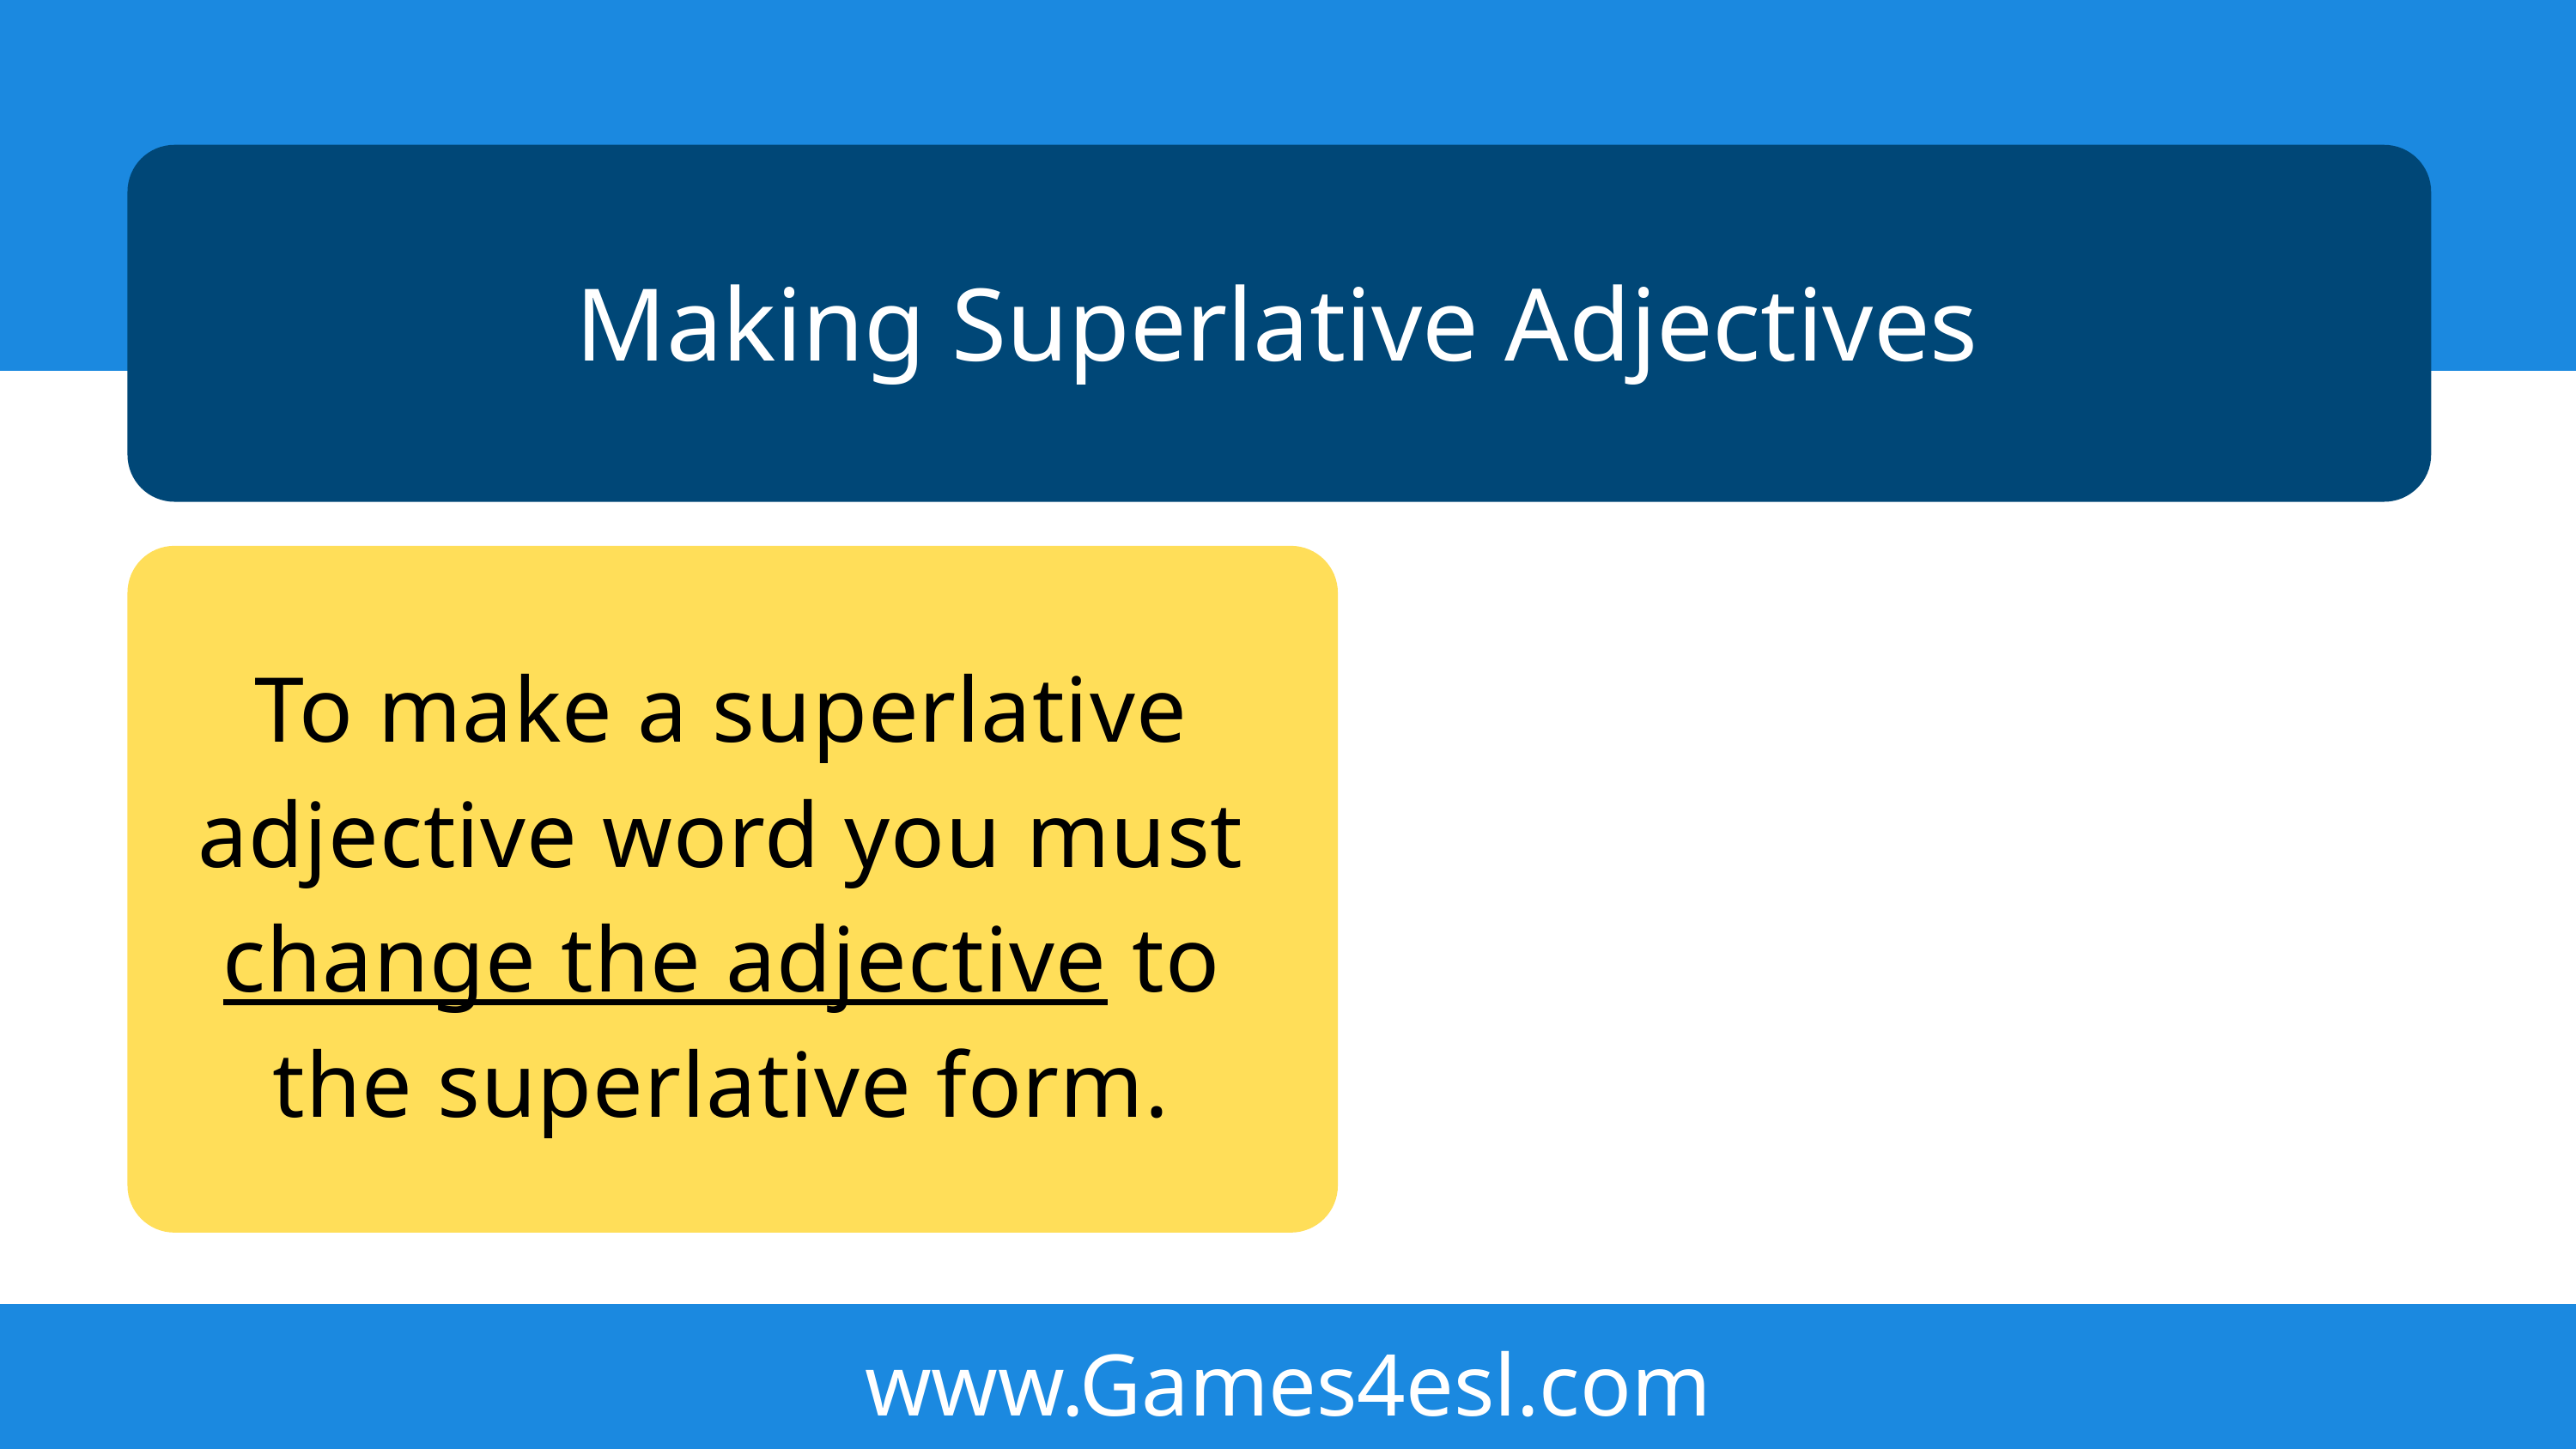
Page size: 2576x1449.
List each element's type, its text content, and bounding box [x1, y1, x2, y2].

text_box [0, 1304, 2576, 1449]
text_box www.Games4esl.com [842, 1314, 1734, 1426]
text_box [127, 545, 1339, 1233]
text_box [0, 0, 2576, 502]
text_box Making Superlative Adjectives [197, 270, 2358, 383]
text_box To make a superlative adjective word you must change the adjective to the superlative form. [155, 634, 1289, 1131]
